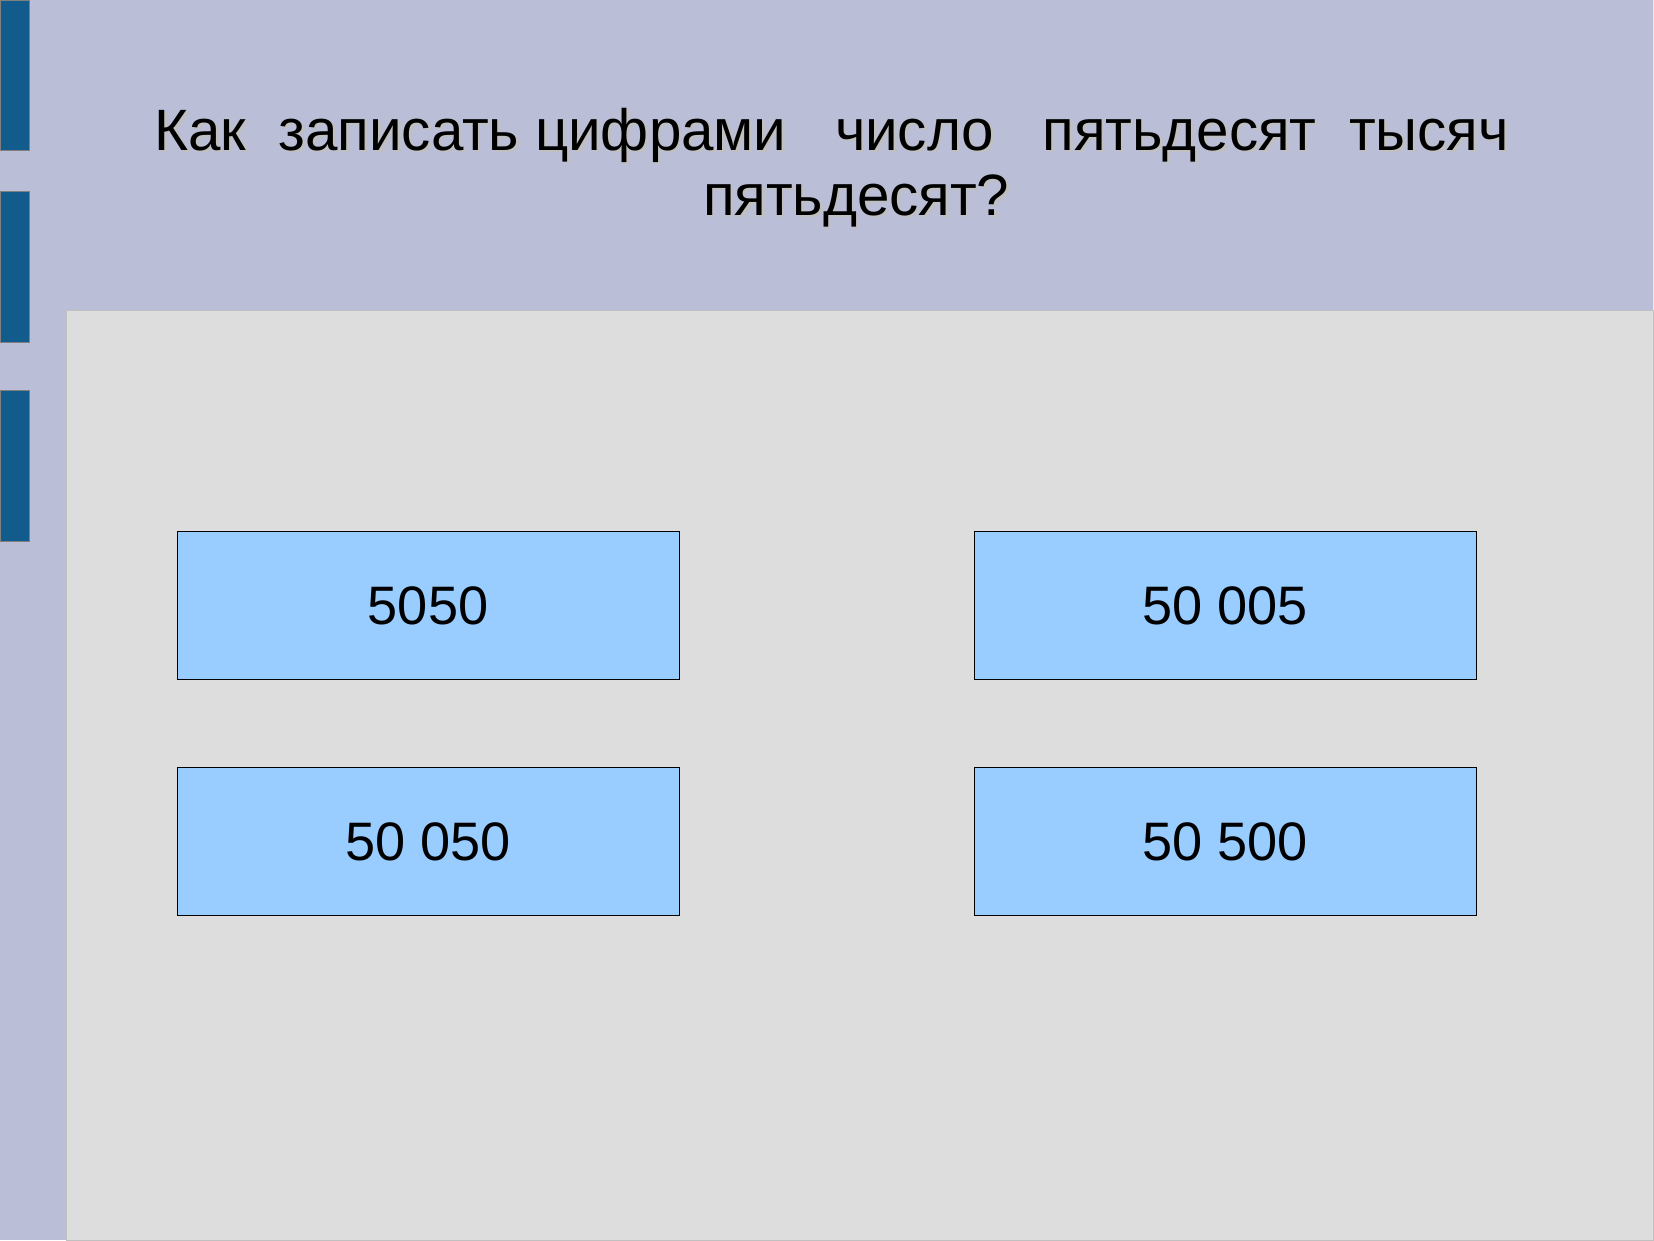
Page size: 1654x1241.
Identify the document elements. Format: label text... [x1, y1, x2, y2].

text_box 50 500 [974, 767, 1477, 916]
text_box 50 050 [177, 767, 680, 916]
text_box 50 005 [974, 531, 1477, 680]
text_box 5050 [177, 531, 680, 680]
text_box Как записать цифрами число пятьдесят тысяч пятьдесят? [88, 90, 1625, 384]
